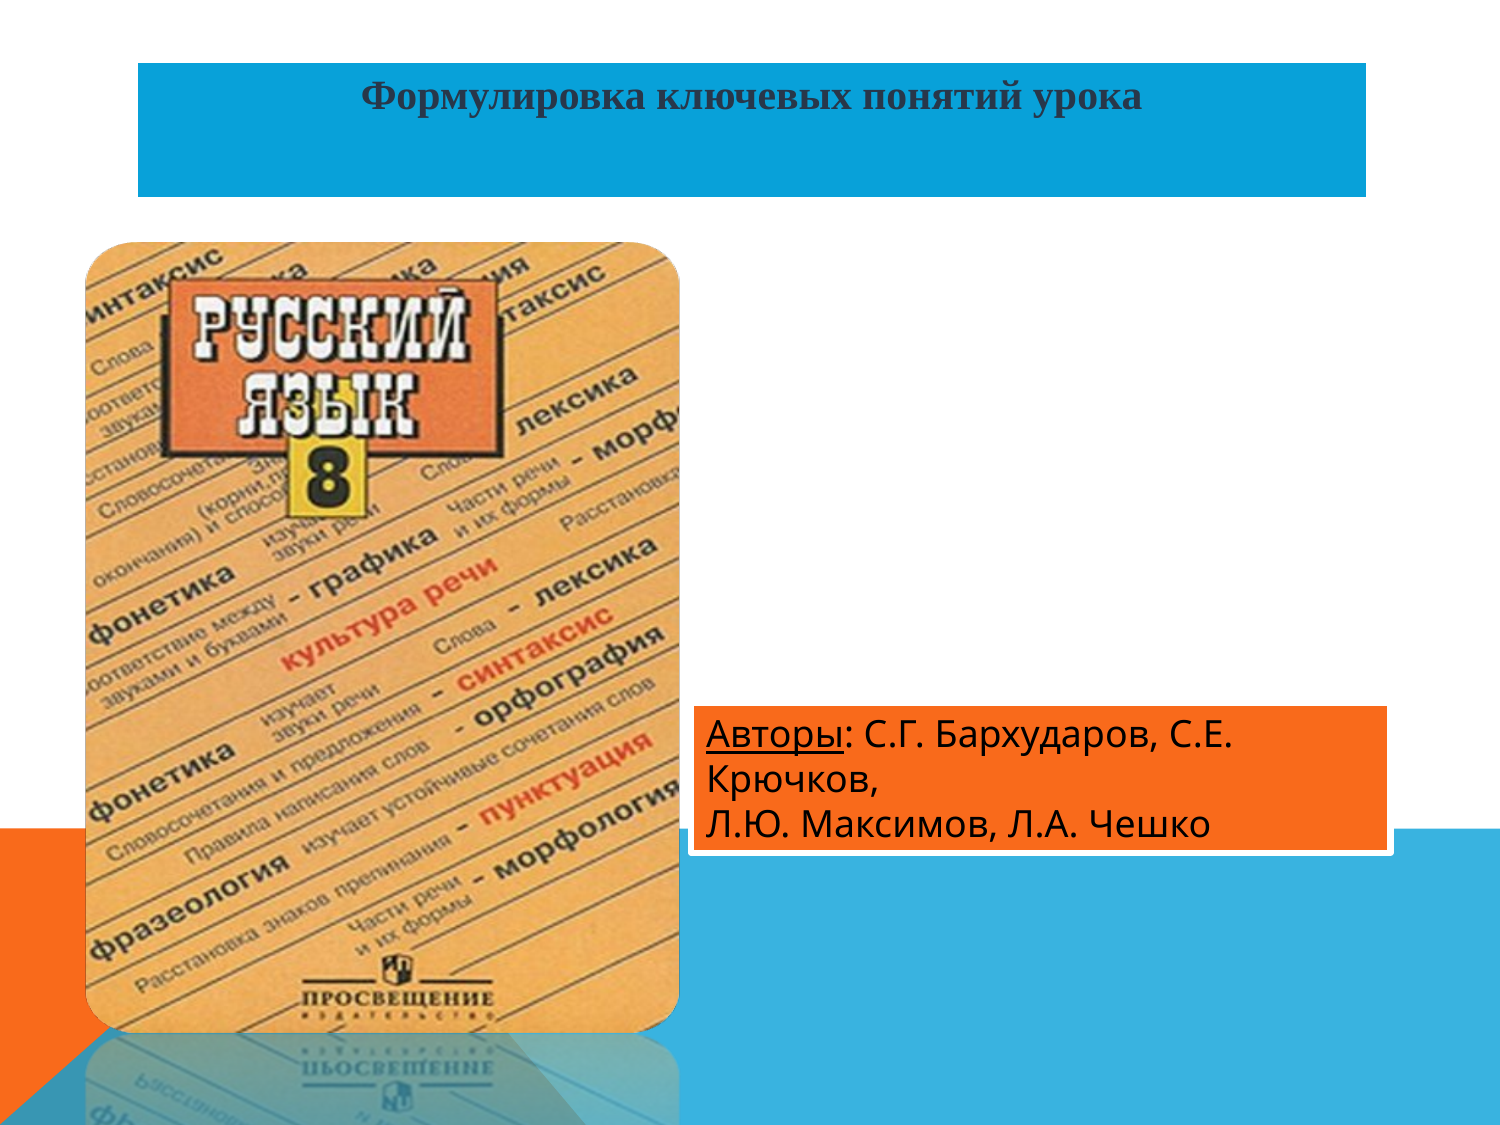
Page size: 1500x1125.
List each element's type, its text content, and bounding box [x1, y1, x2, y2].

text_box Авторы: С.Г. Бархударов, С.Е. Крючков, Л.Ю. Максимов, Л.А. Чешко [691, 703, 1391, 853]
list лексический аспект текста [683, 275, 1359, 863]
picture [82, 242, 683, 1125]
title Формулировка ключевых понятий урока [135, 60, 1369, 200]
